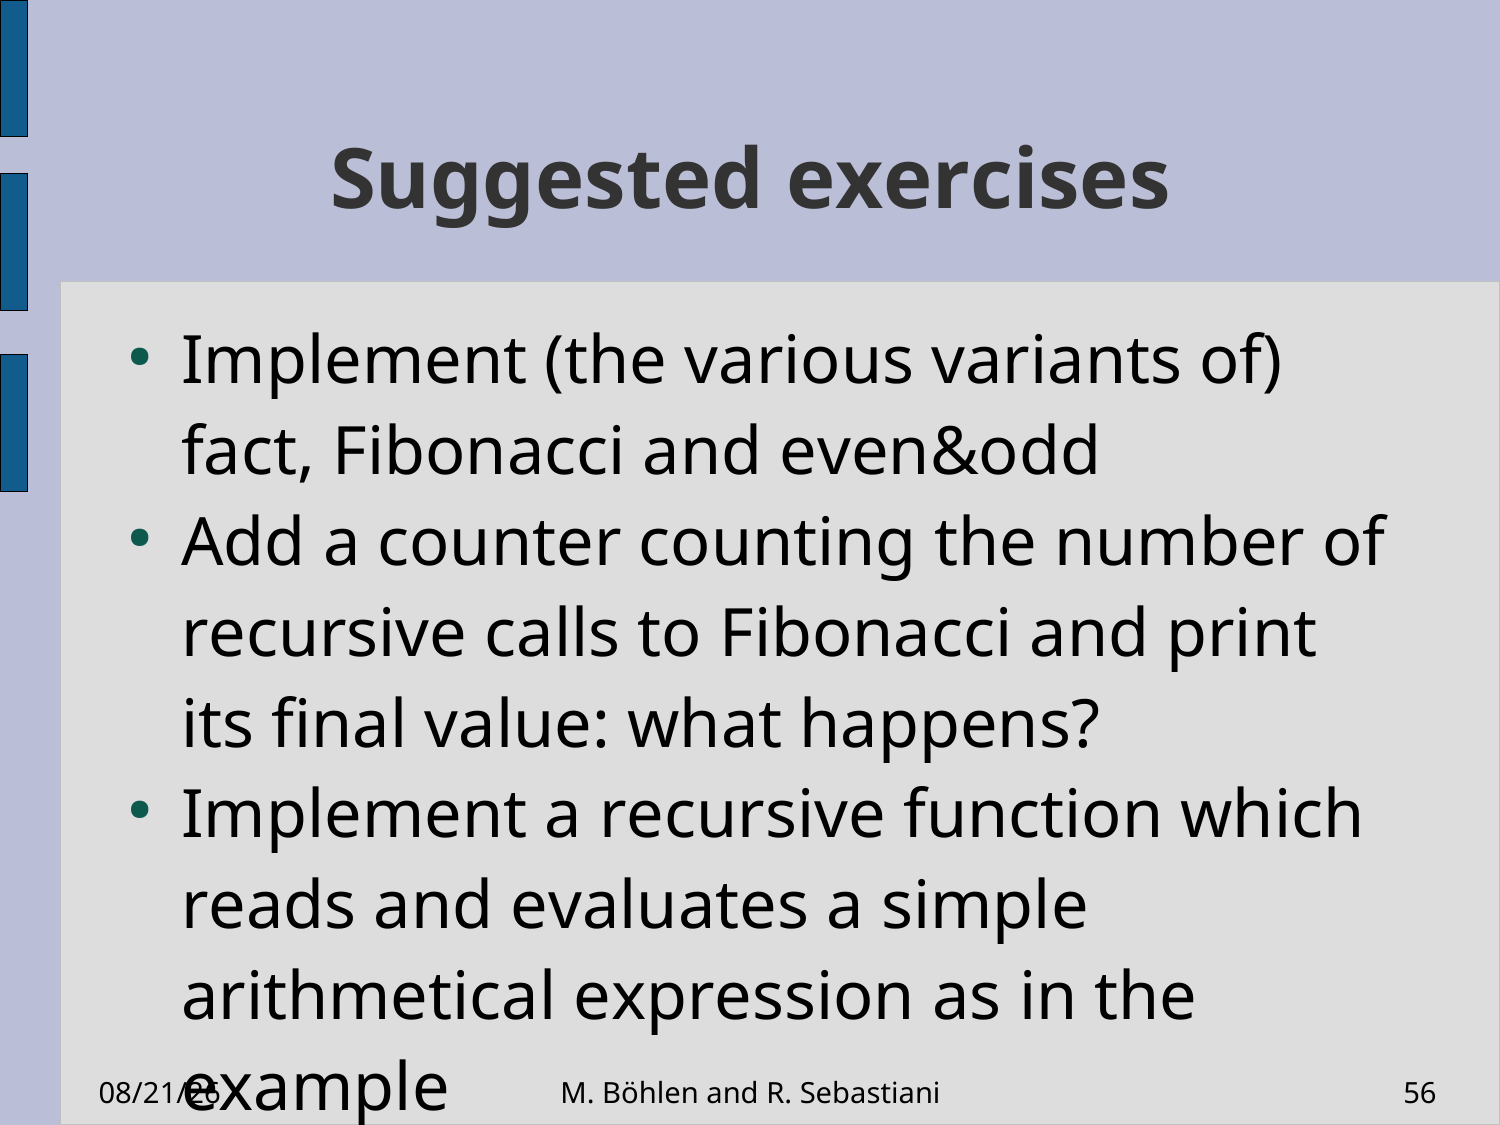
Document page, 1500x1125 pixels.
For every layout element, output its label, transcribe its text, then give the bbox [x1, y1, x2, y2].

list Implement (the various variants of) fact, Fibonacci and even&odd Add a counter counting the number of recursive calls to Fibonacci and print its final value: what happens? Implement a recursive function which reads and evaluates a simple arithmetical expression as in the example [110, 312, 1392, 1022]
title Suggested exercises [110, 82, 1392, 271]
